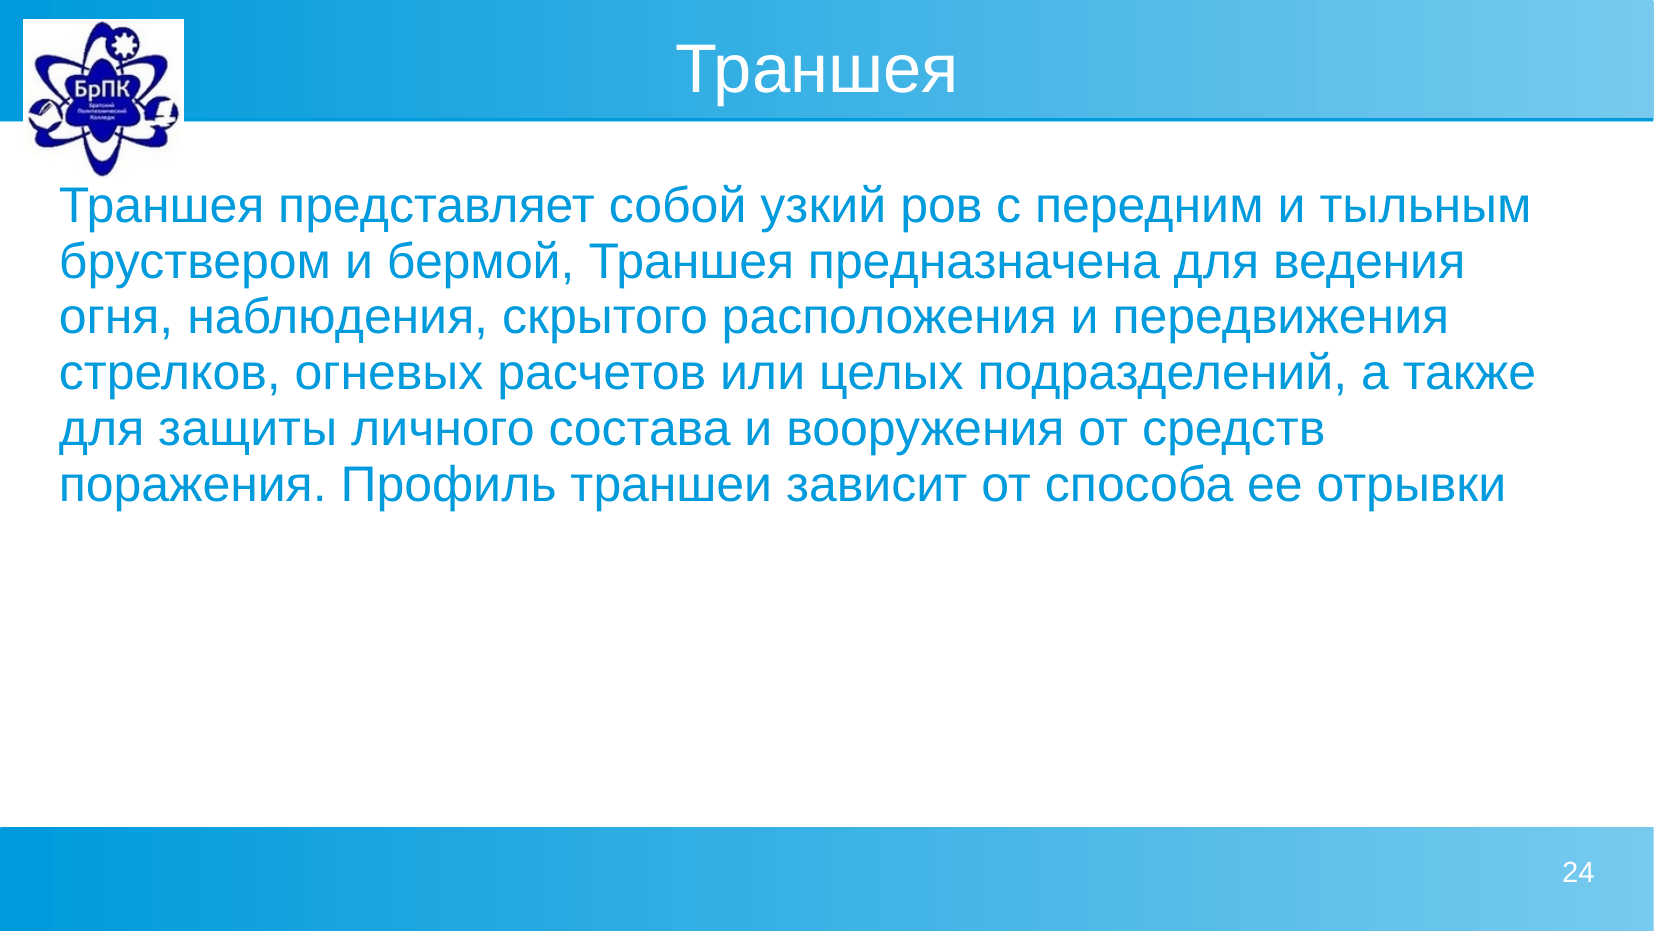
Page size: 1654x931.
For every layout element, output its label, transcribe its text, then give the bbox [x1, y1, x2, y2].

list Траншея представляет собой узкий ров с передним и тыльным бруствером и бермой, Траншея предназначена для ведения огня, наблюдения, скрытого расположения и передвижения стрелков, огневых расчетов или целых подразделений, а также для защиты личного состава и вооружения от средств поражения. Профиль траншеи зависит от способа ее отрывки [59, 177, 1595, 768]
title Траншея [184, 30, 1595, 108]
picture [23, 20, 184, 179]
